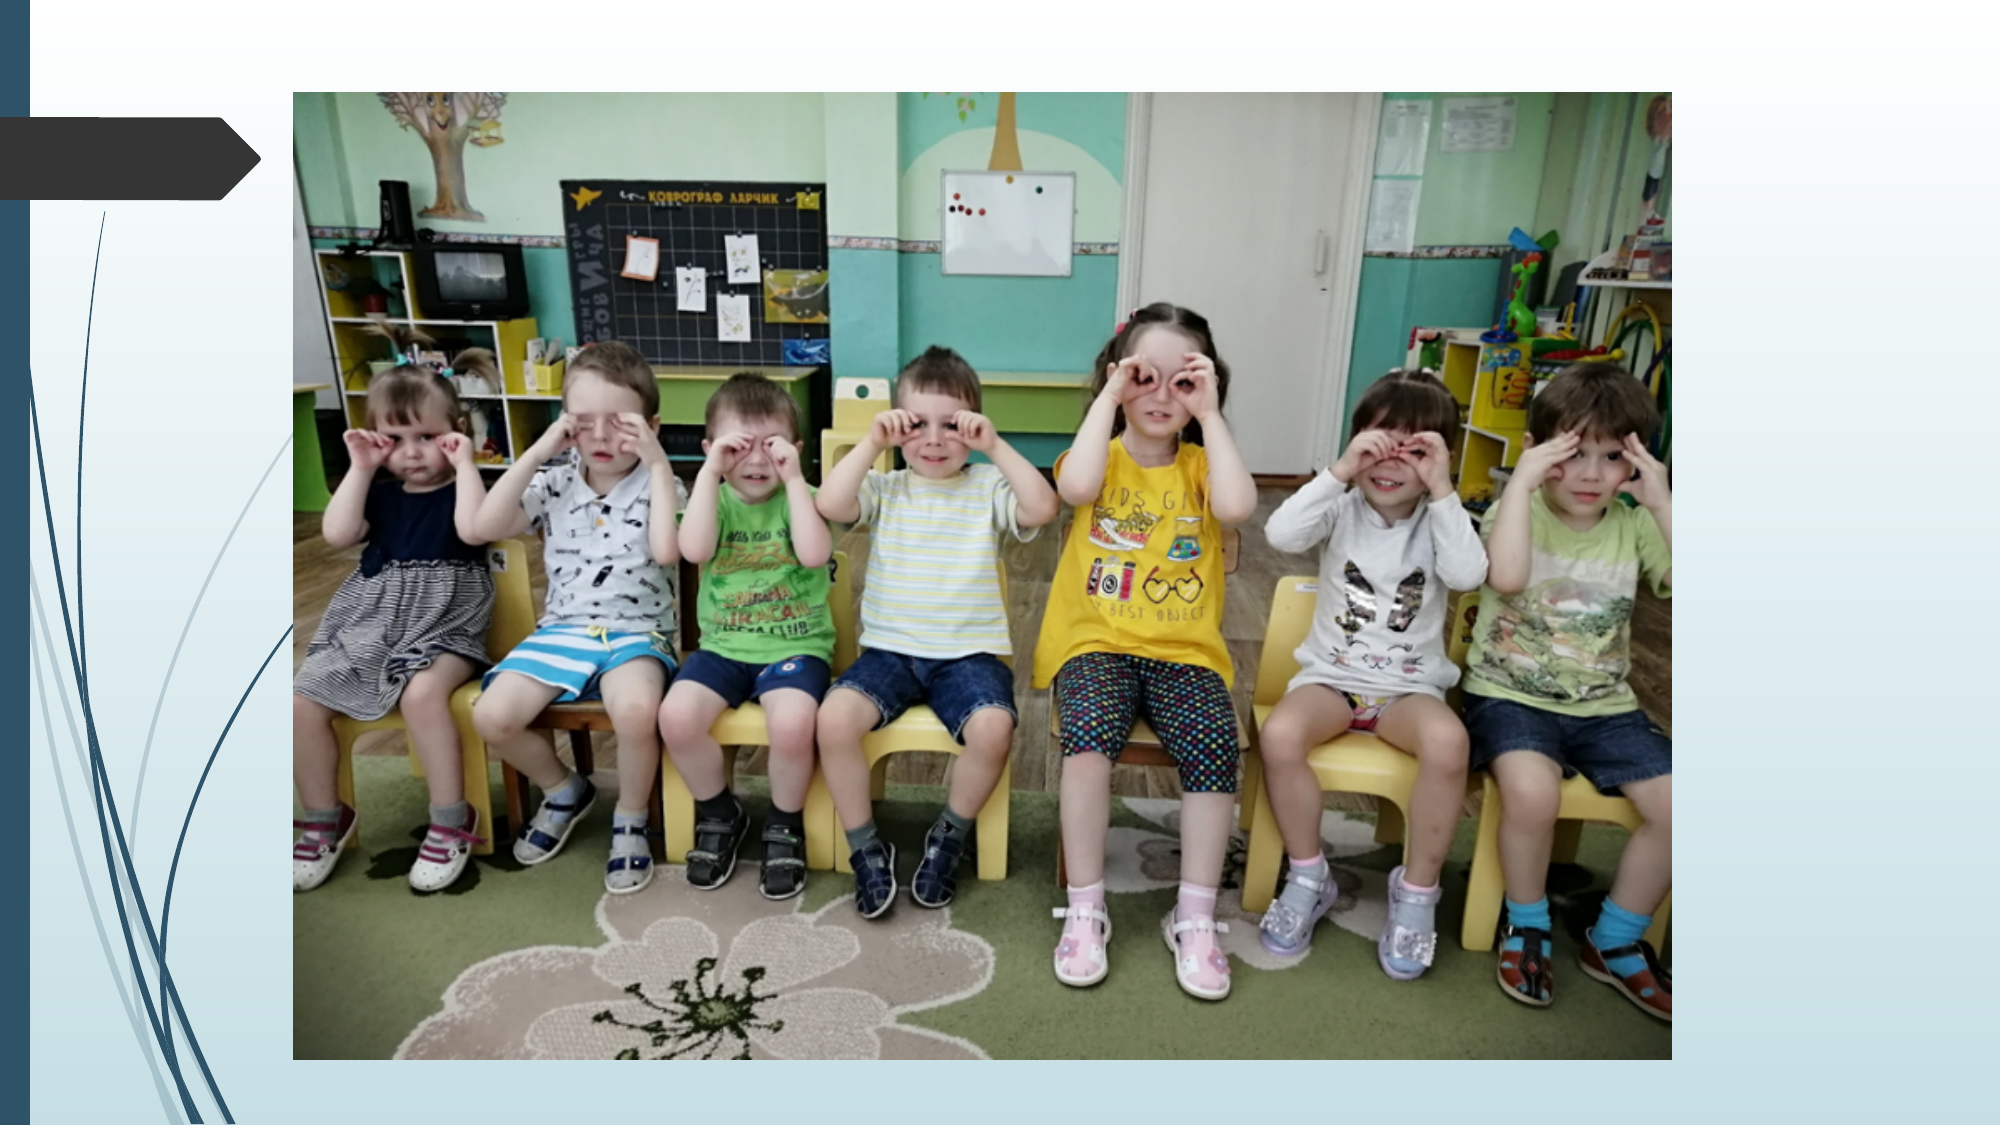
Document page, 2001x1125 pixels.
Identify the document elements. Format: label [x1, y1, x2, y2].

picture [293, 92, 1672, 1060]
